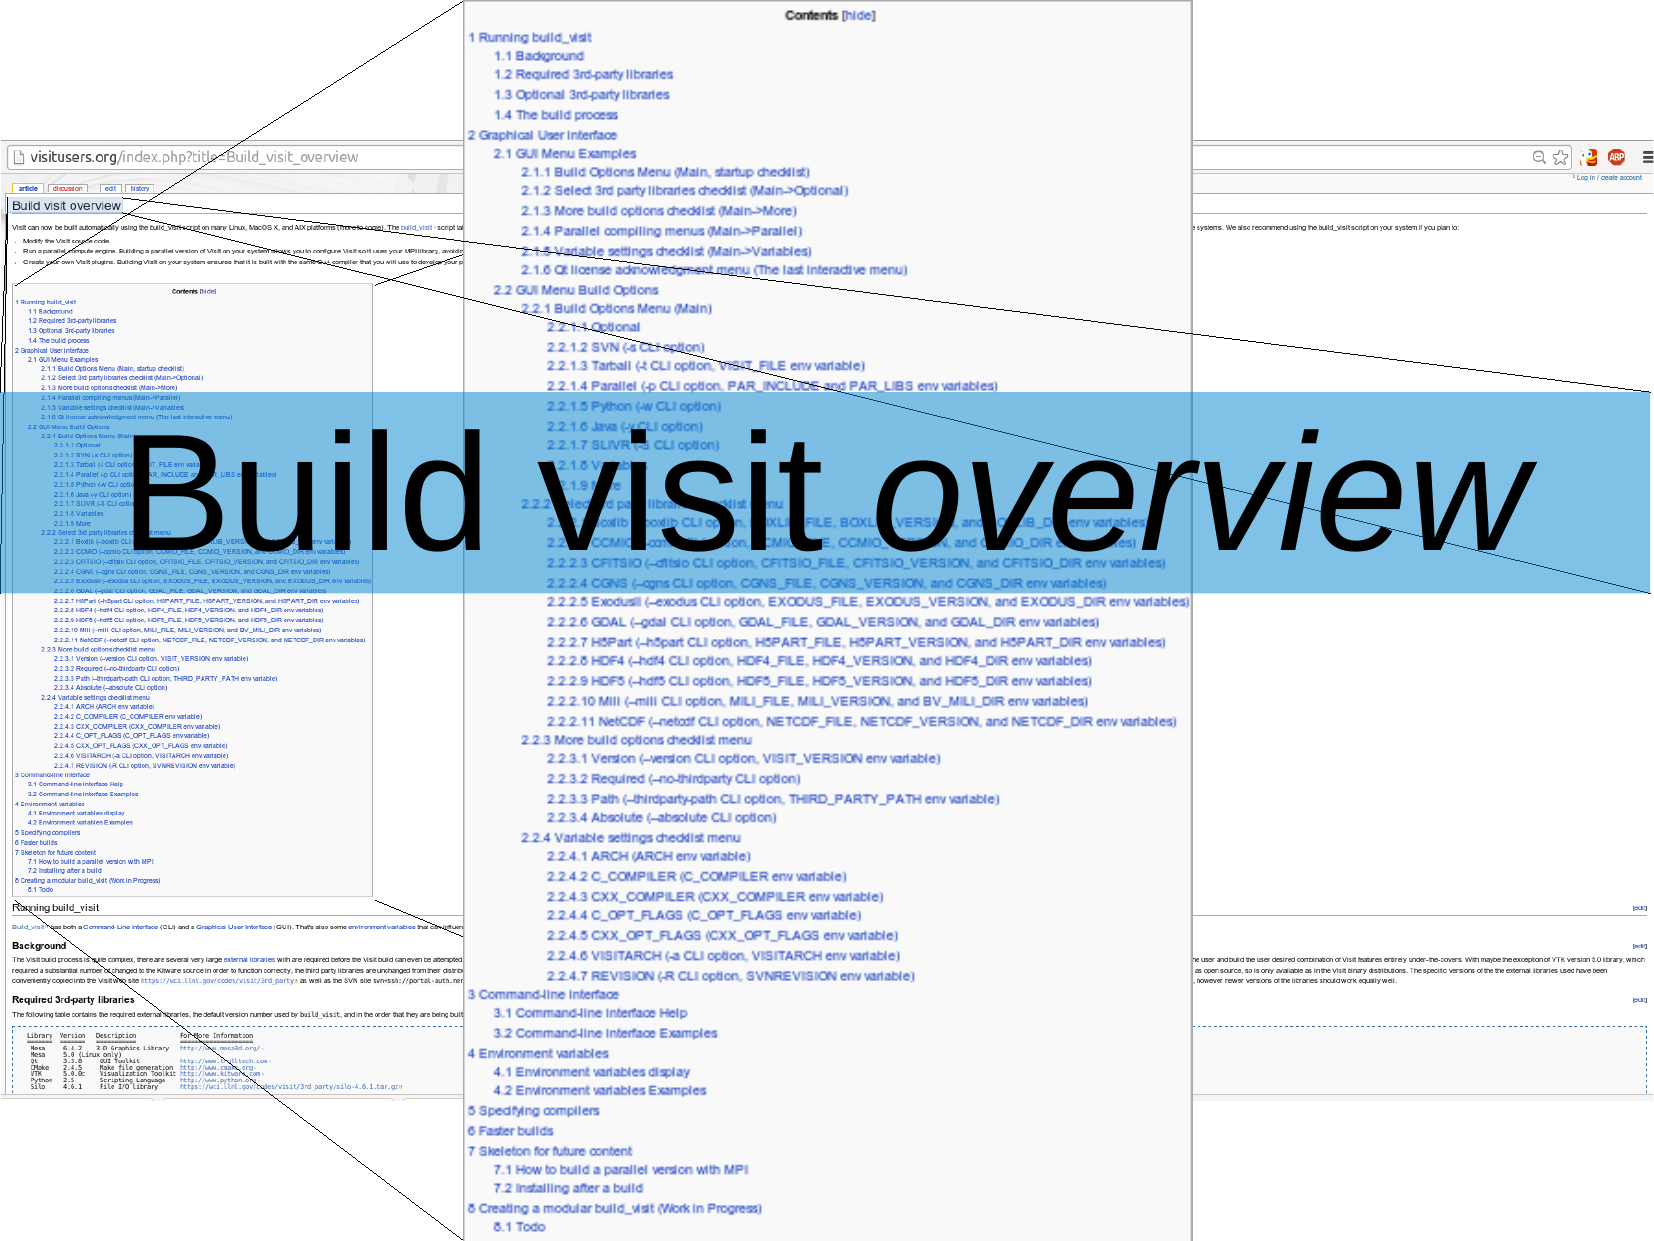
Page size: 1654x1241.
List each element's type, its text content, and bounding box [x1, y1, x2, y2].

text_box Build visit overview [0, 392, 1651, 594]
text_box [8, 197, 123, 213]
picture [1, 0, 1654, 1241]
